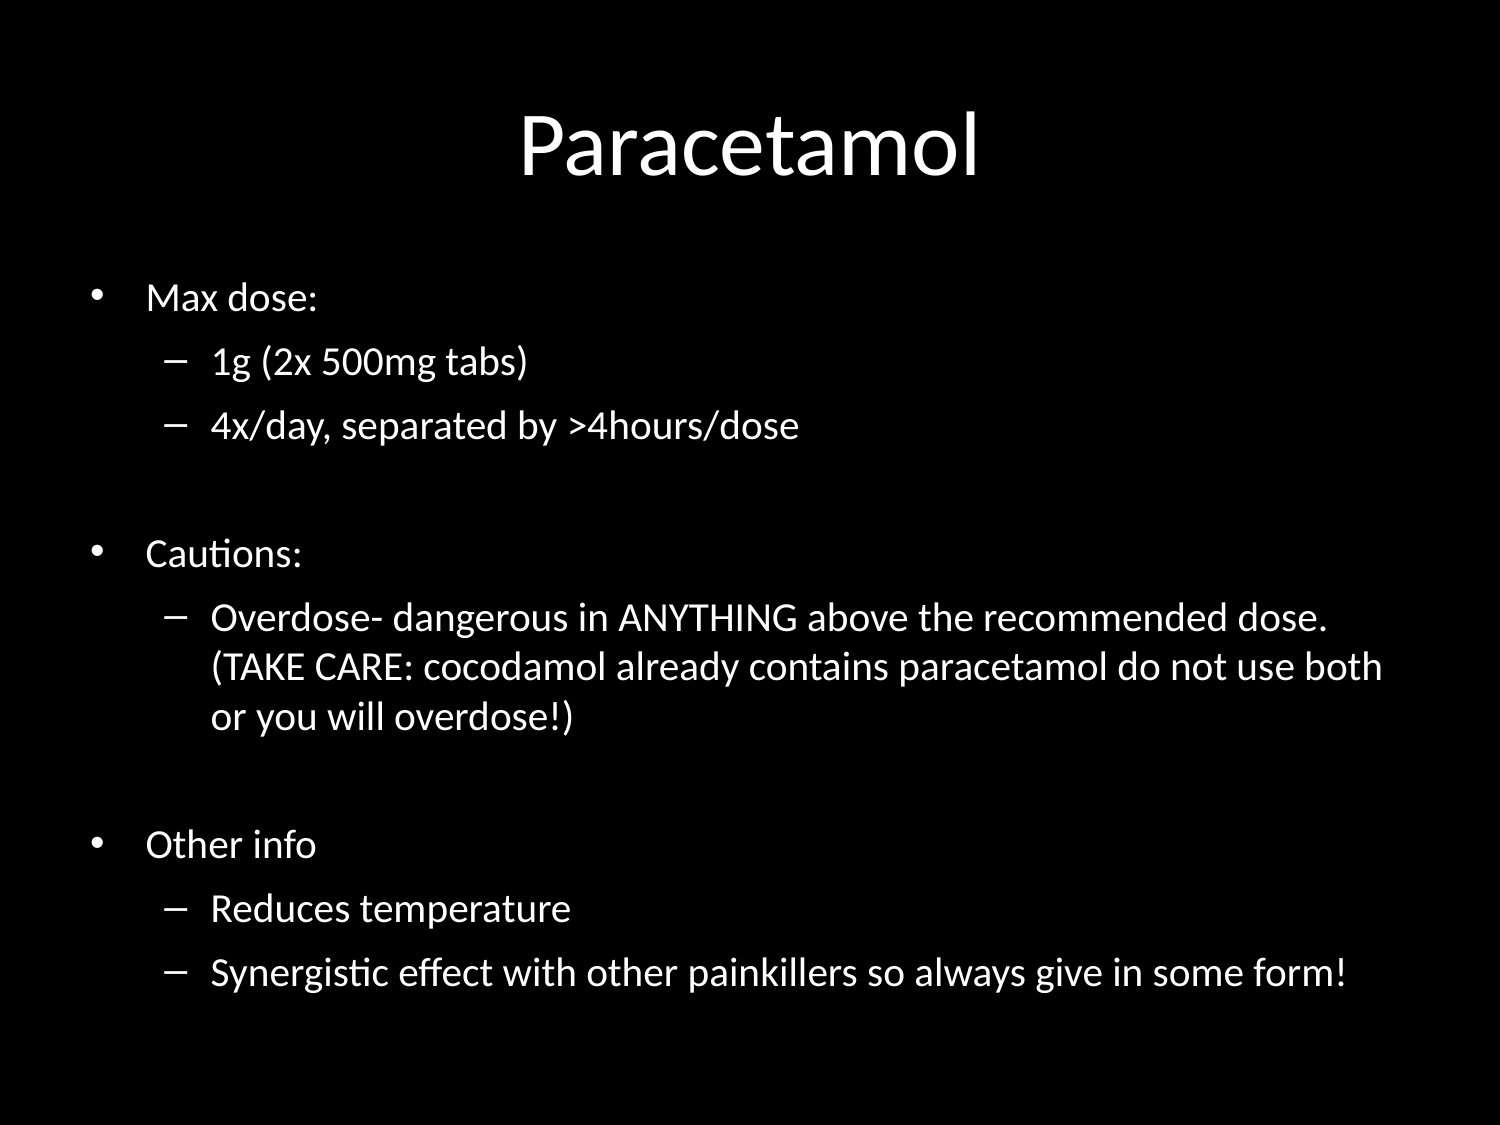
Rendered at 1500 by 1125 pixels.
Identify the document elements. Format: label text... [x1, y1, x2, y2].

list Max dose: 1g (2x 500mg tabs) 4x/day, separated by >4hours/dose Cautions: Overdose- dangerous in ANYTHING above the recommended dose. (TAKE CARE: cocodamol already contains paracetamol do not use both or you will overdose!) Other info Reduces temperature Synergistic effect with other painkillers so always give in some form! [75, 262, 1425, 1005]
title Paracetamol [75, 45, 1425, 233]
